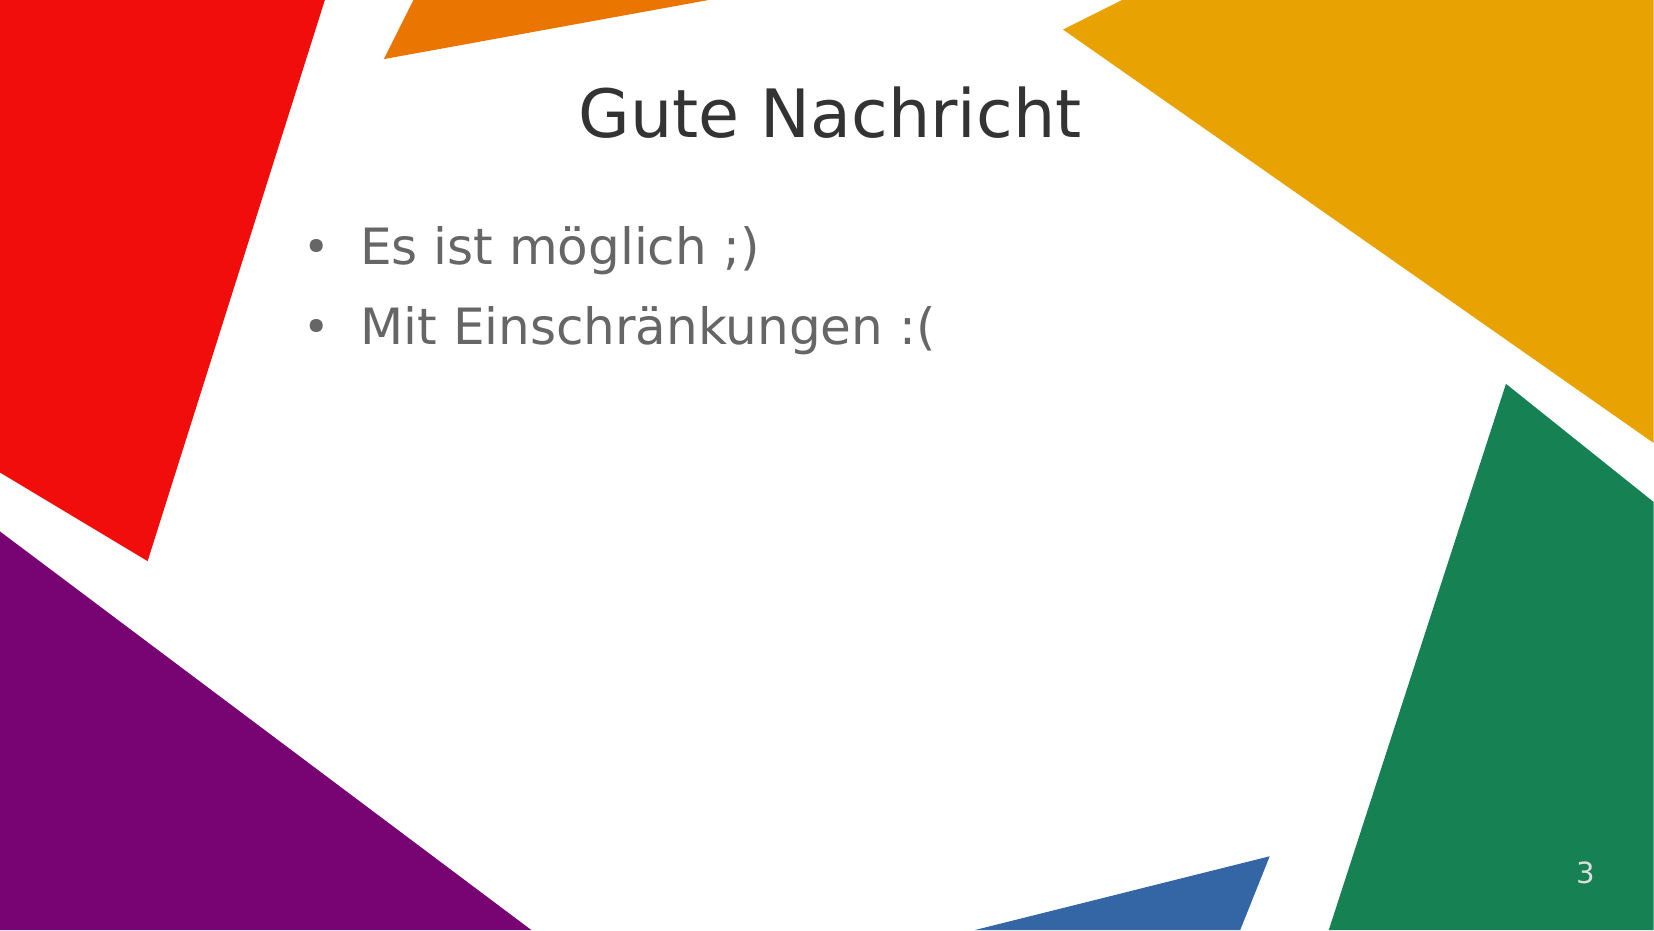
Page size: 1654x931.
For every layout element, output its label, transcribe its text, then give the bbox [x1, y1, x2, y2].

title Gute Nachricht [289, 37, 1372, 193]
list Es ist möglich ;) Mit Einschränkungen :( [289, 217, 1372, 817]
